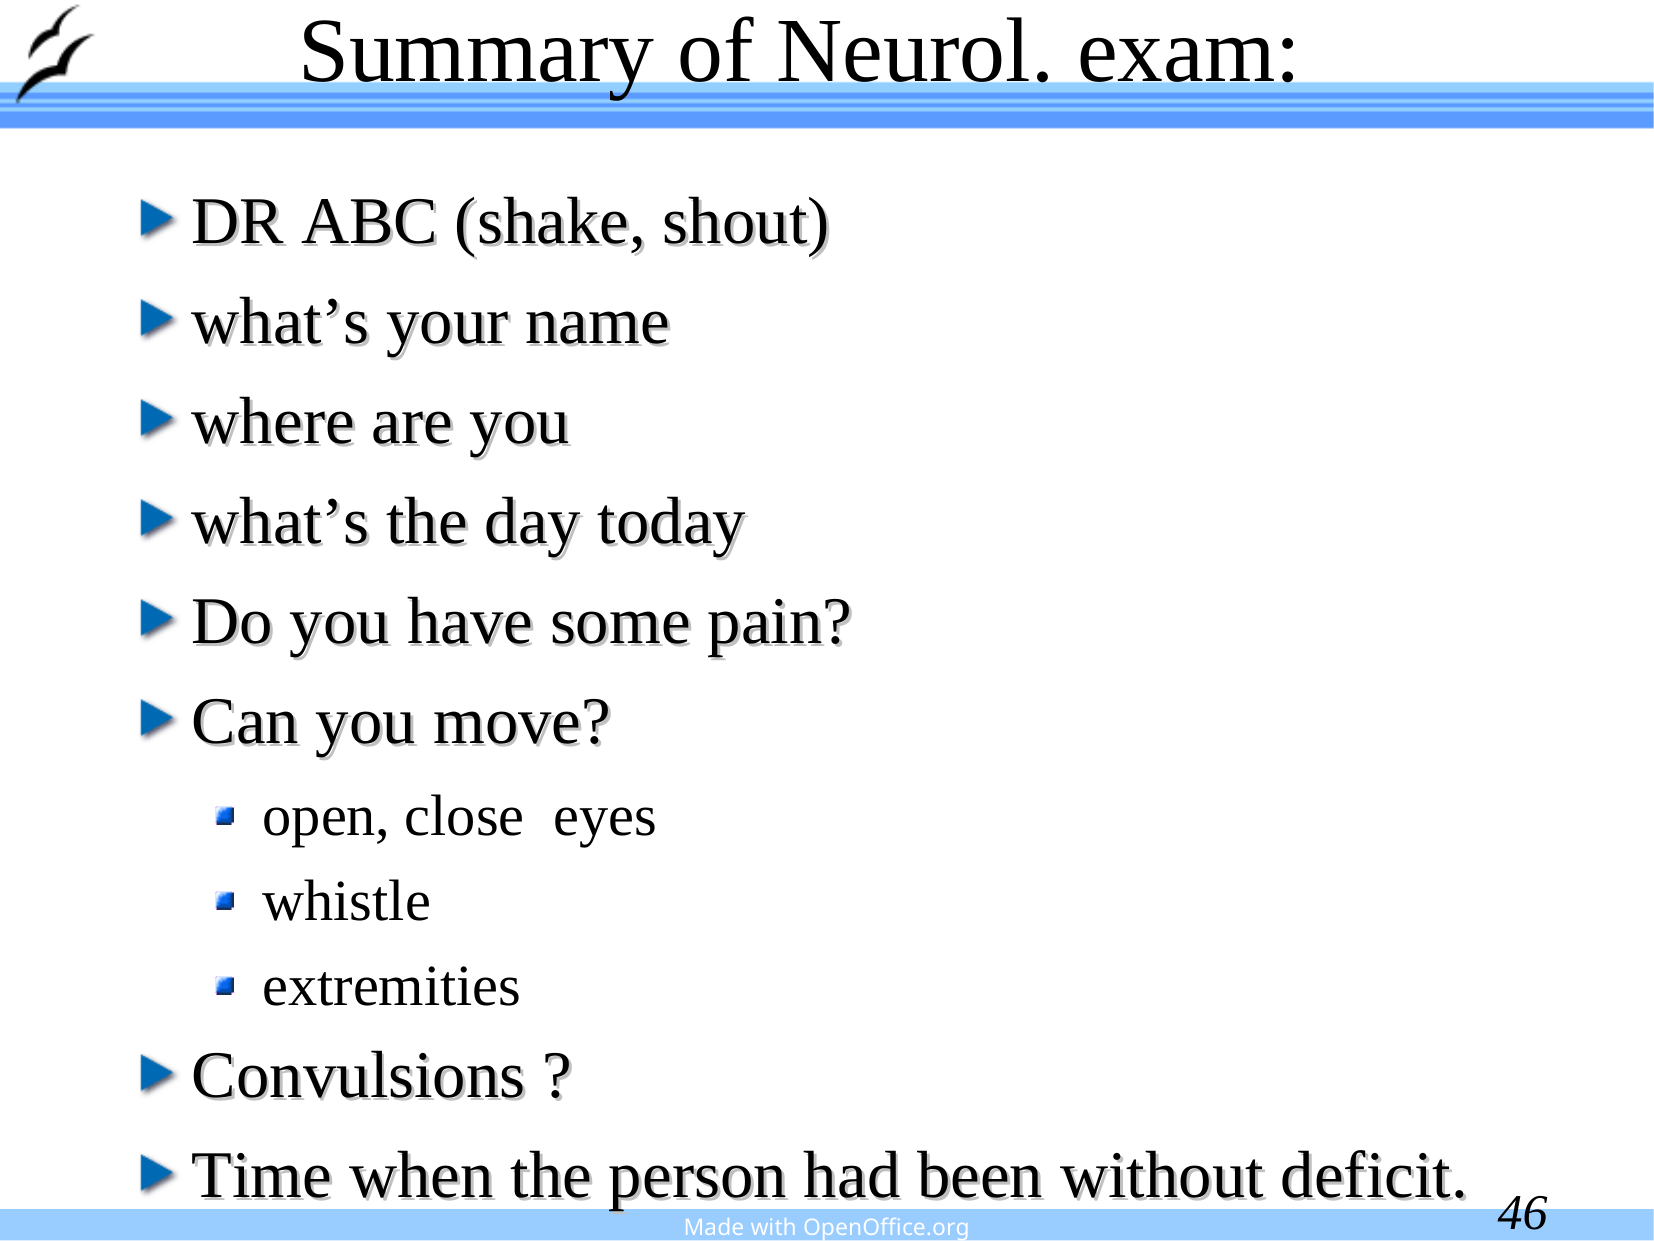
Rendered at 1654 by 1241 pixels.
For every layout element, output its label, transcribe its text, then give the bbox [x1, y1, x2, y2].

list DR ABC (shake, shout) what’s your name where are you what’s the day today Do you have some pain? Can you move? open, close eyes whistle extremities Convulsions ? Time when the person had been without deficit. [120, 186, 1533, 1219]
title Summary of Neurol. exam: [94, 0, 1507, 107]
picture [0, 0, 1654, 133]
